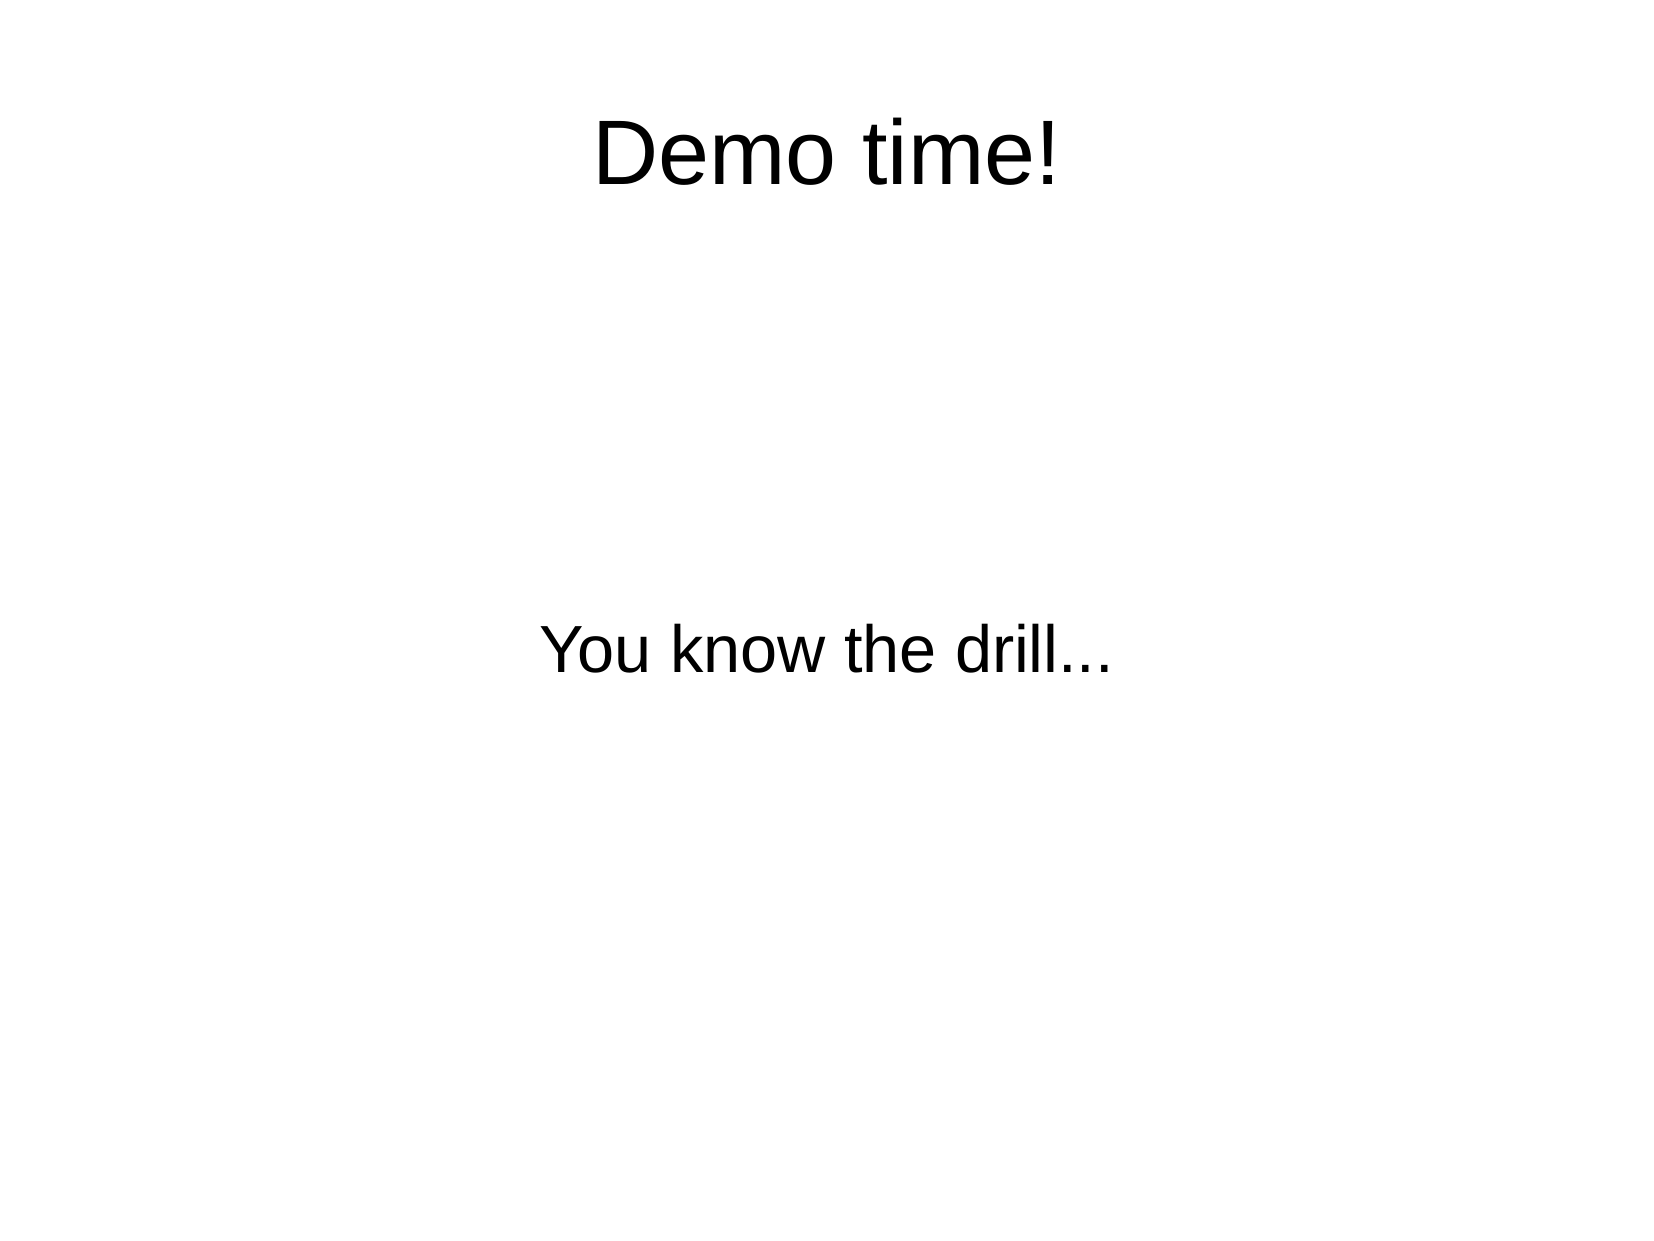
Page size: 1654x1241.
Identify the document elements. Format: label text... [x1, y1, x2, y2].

title Demo time! [82, 49, 1571, 257]
subtitle You know the drill... [82, 290, 1571, 1010]
